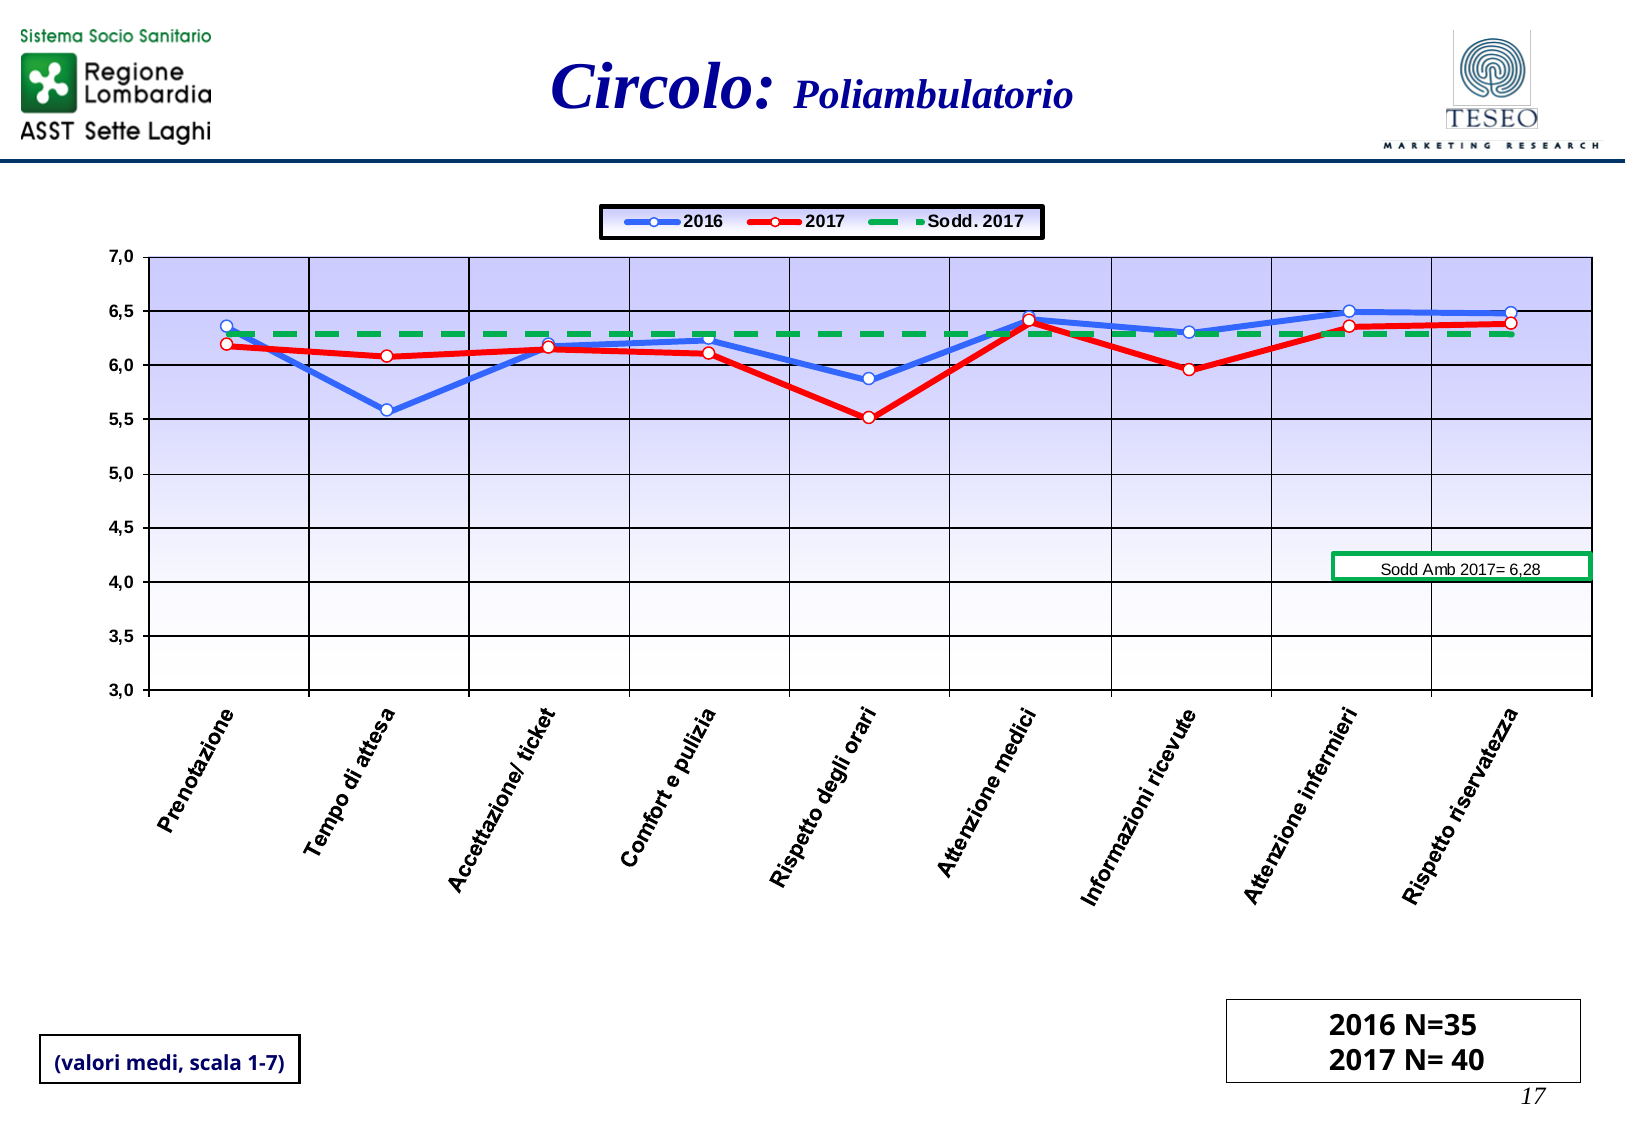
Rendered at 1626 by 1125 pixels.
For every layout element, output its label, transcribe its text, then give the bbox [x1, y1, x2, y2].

text_box Circolo: Poliambulatorio [268, 19, 1356, 144]
picture [21, 26, 211, 148]
picture [1381, 30, 1604, 149]
text_box 2016 N=35 2017 N= 40 [1226, 999, 1581, 1083]
picture [37, 193, 1605, 1083]
text_box (valori medi, scala 1-7) [39, 1034, 300, 1083]
